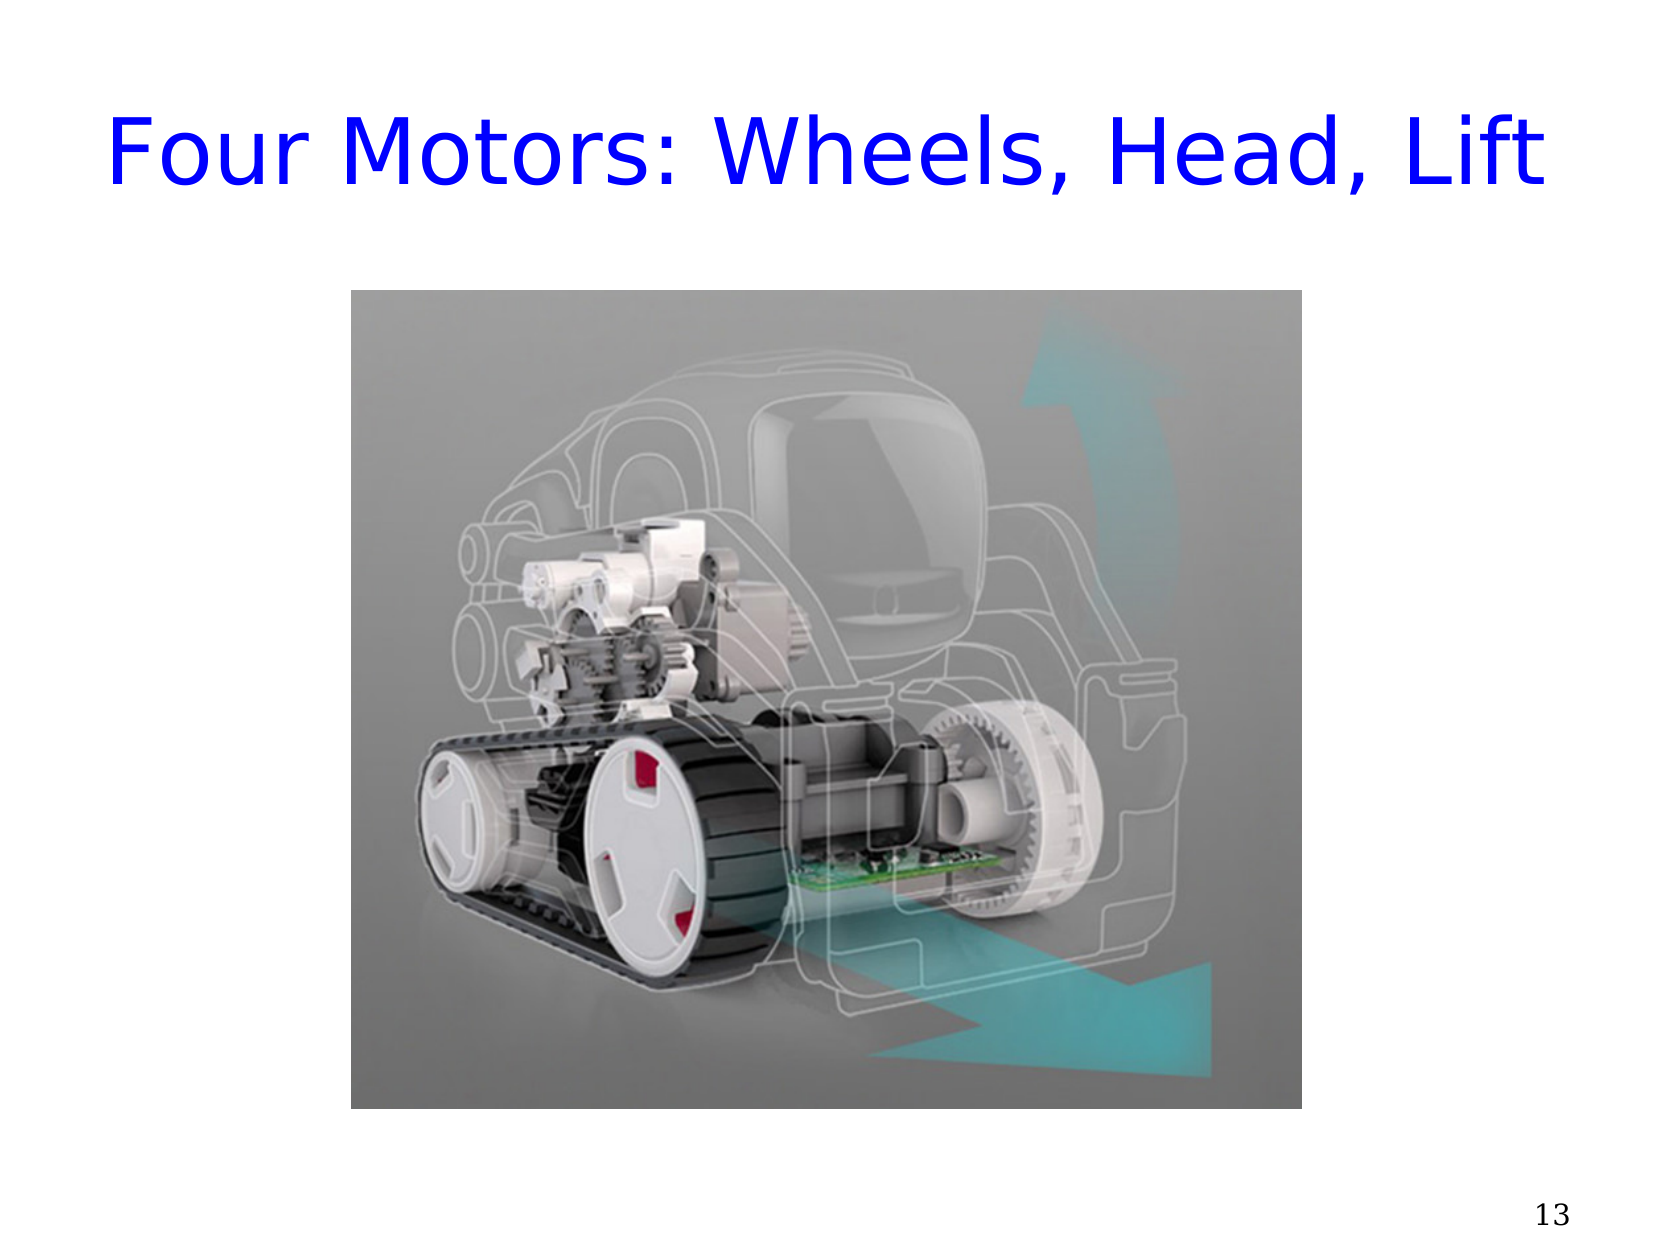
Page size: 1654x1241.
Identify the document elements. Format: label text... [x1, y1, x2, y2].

picture [351, 290, 1302, 1109]
title Four Motors: Wheels, Head, Lift [82, 49, 1571, 257]
